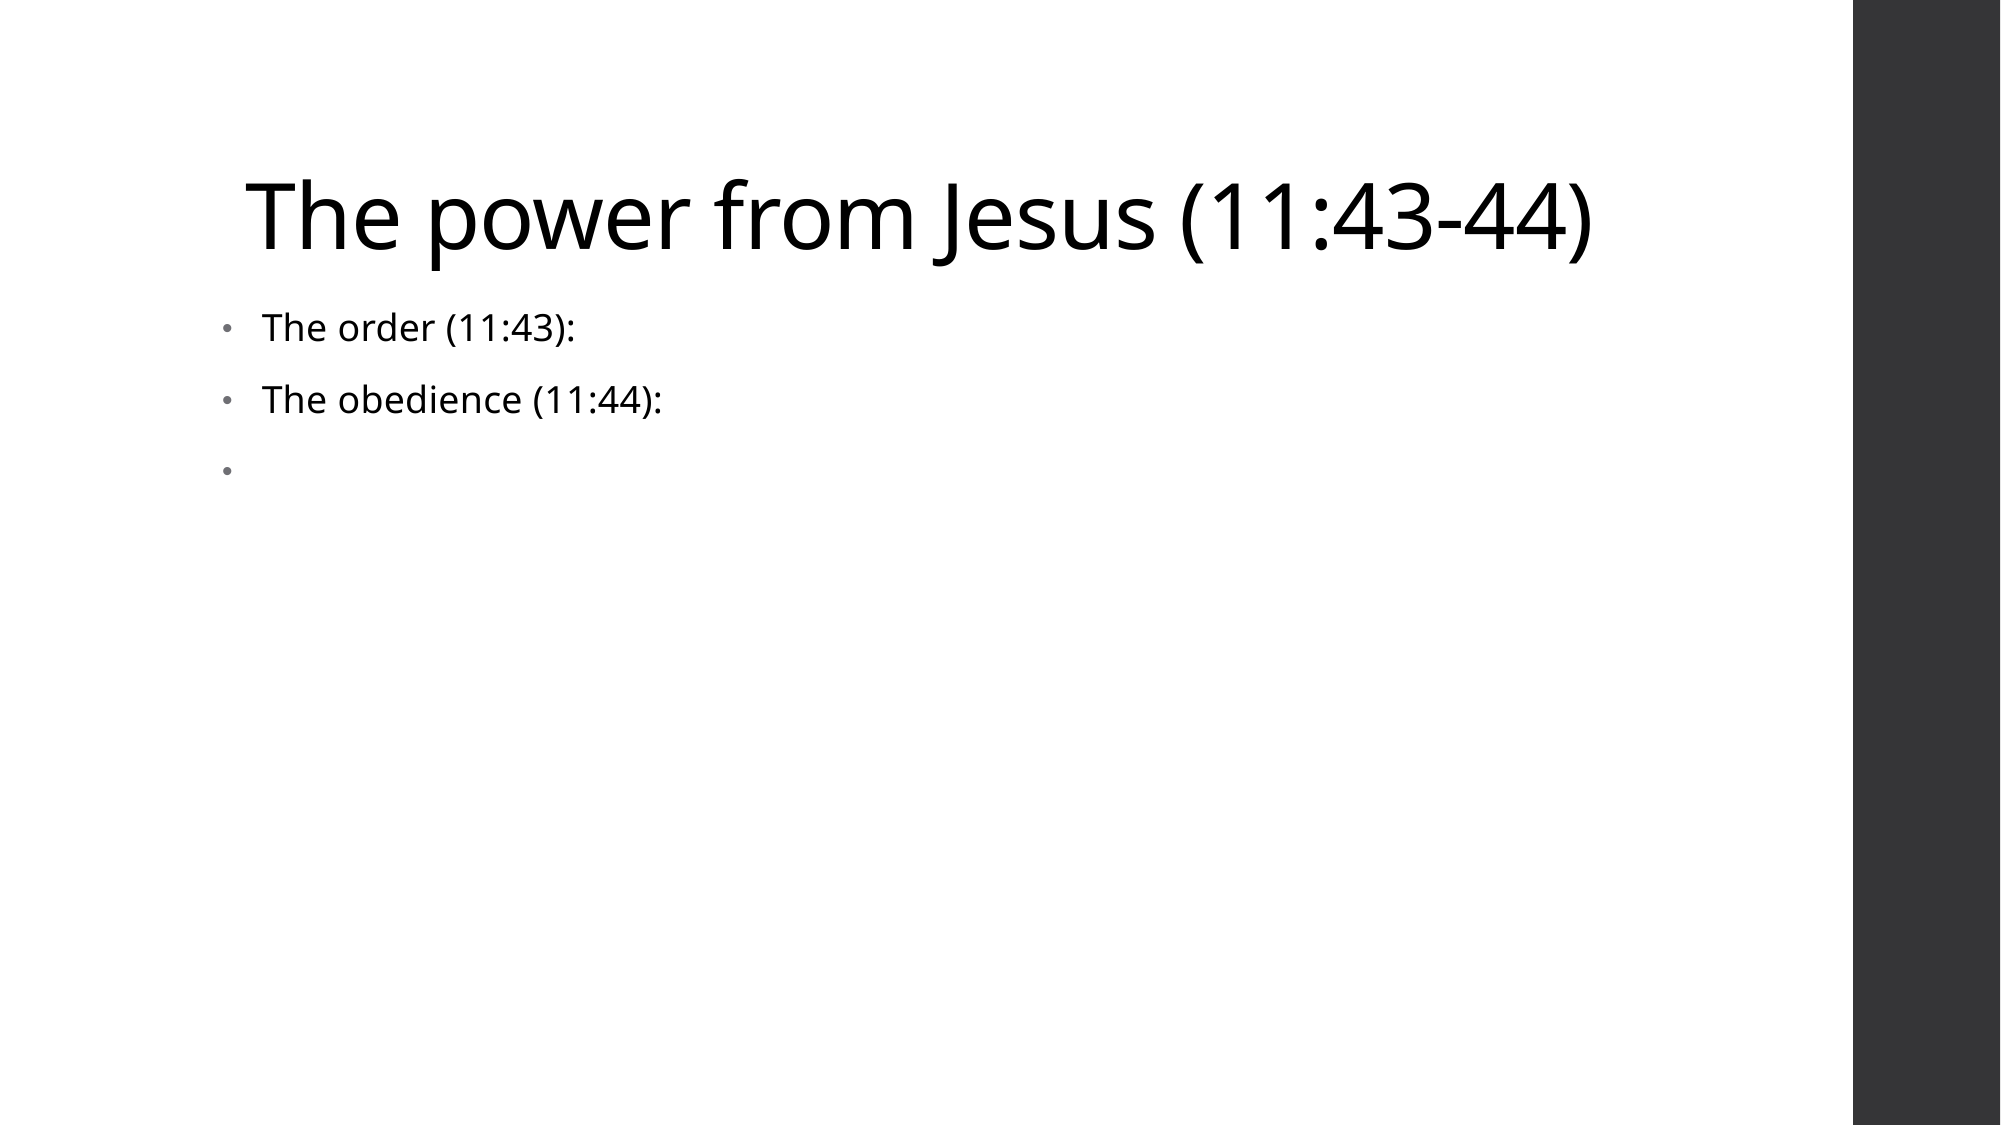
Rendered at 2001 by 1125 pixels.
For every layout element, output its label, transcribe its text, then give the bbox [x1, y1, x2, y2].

title The power from Jesus (11:43-44) [206, 60, 1797, 278]
list The order (11:43): The obedience (11:44): [206, 299, 1617, 1014]
